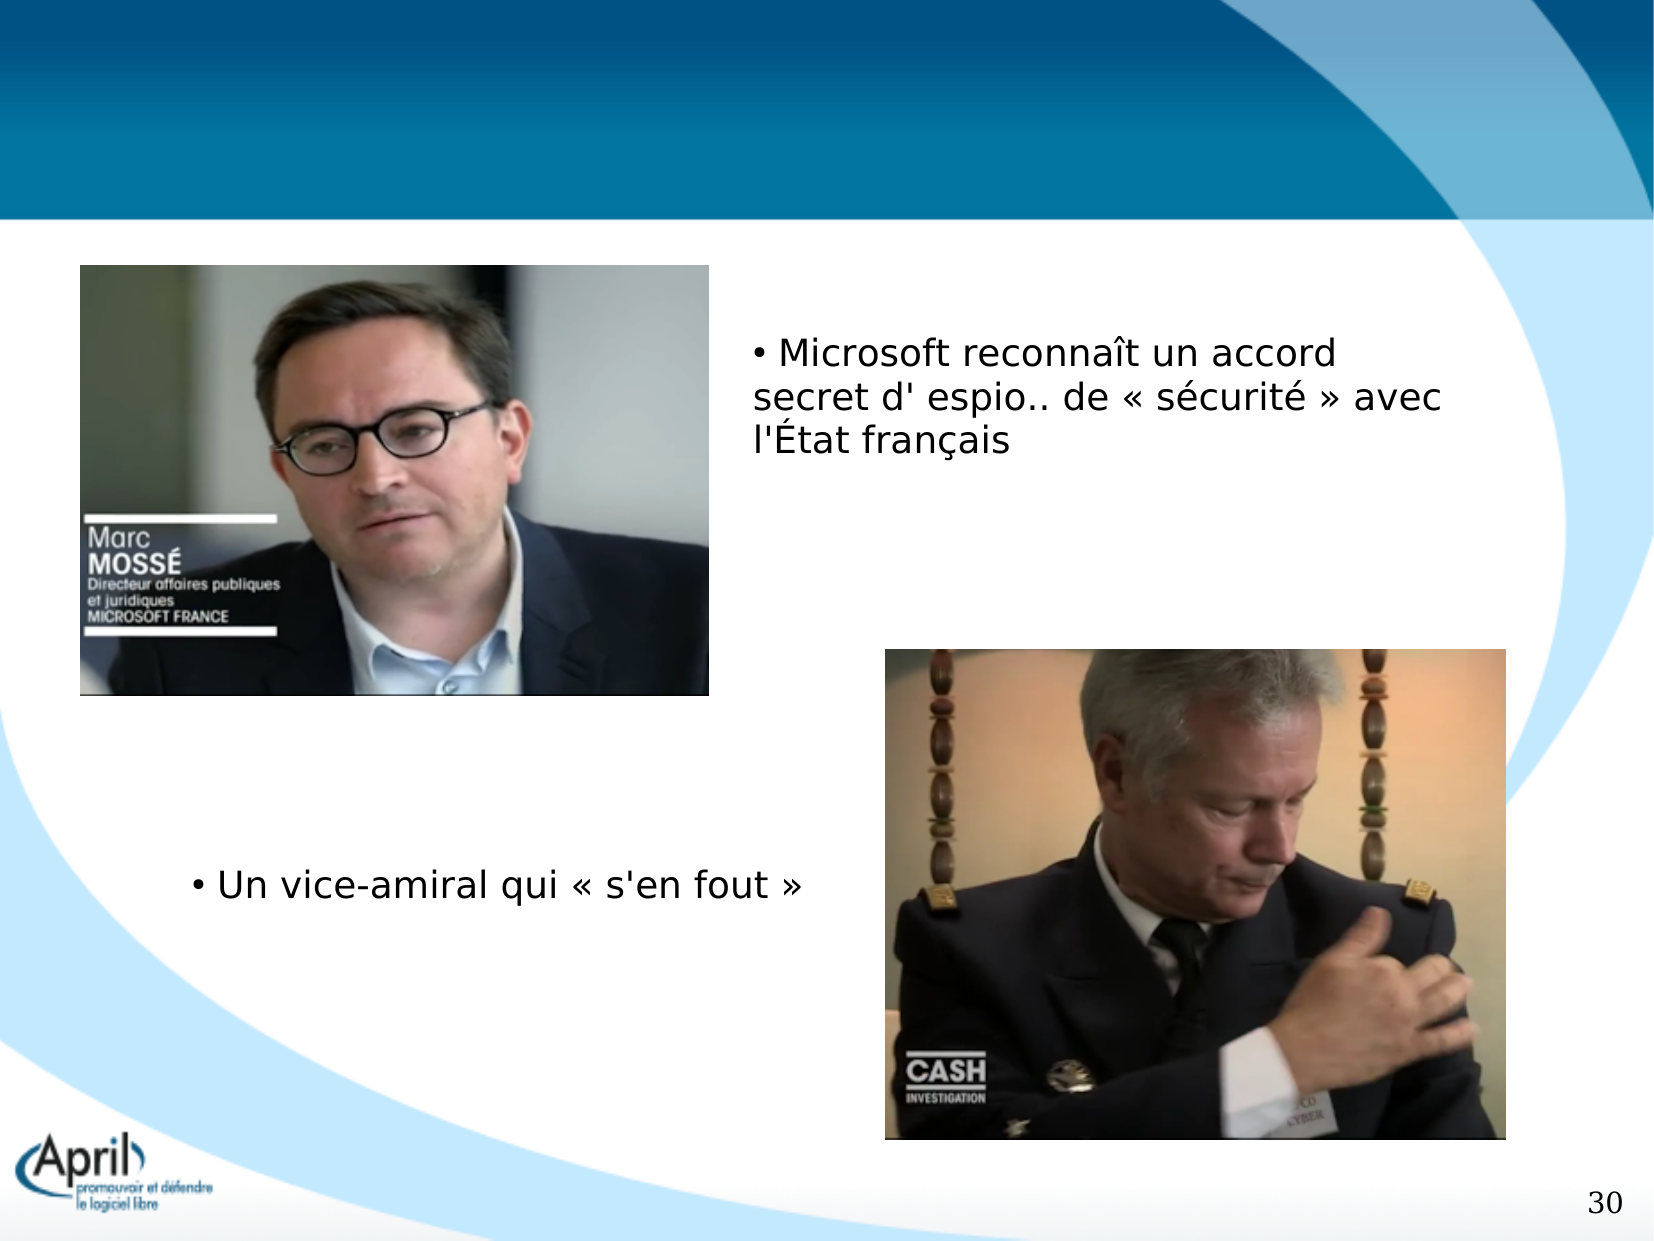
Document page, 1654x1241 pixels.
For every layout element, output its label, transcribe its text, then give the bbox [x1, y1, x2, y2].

picture [0, 0, 1654, 1241]
text_box Un vice-amiral qui « s'en fout » [177, 856, 945, 959]
text_box Microsoft reconnaît un accord secret d' espio.. de « sécurité » avec l'État français [738, 324, 1477, 471]
